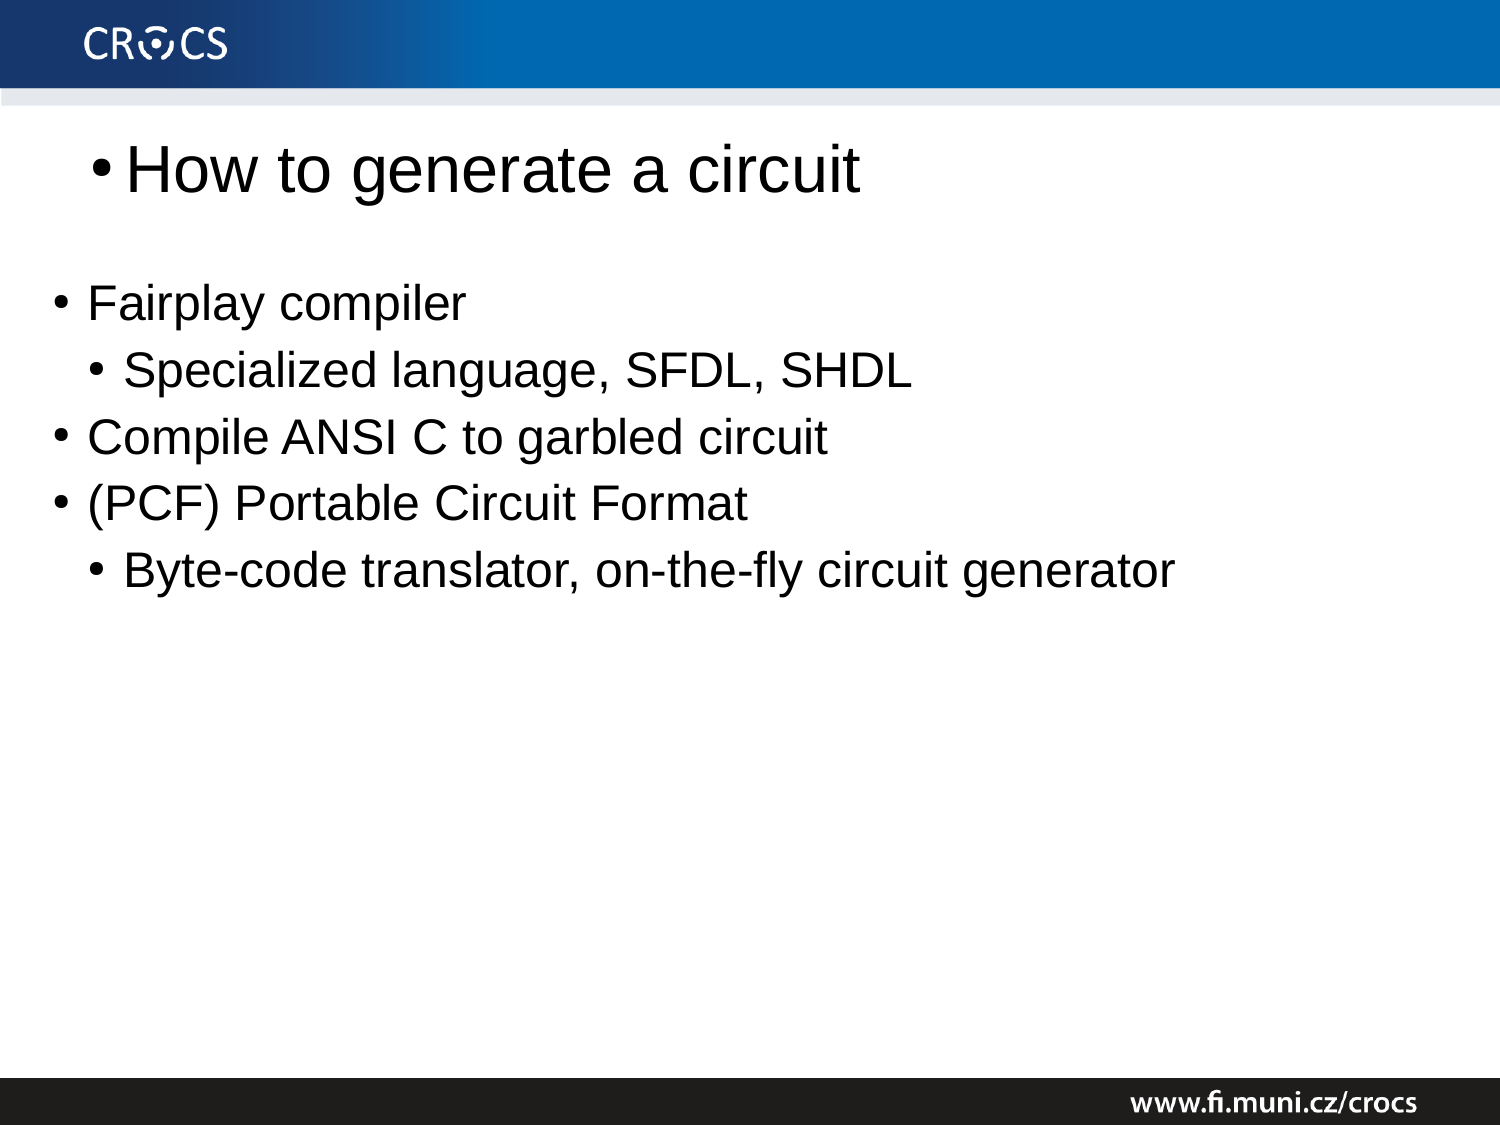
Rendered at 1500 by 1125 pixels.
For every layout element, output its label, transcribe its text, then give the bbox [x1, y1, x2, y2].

picture [0, 0, 1500, 1125]
text_box How to generate a circuit [75, 125, 1500, 215]
text_box Fairplay compiler Specialized language, SFDL, SHDL Compile ANSI C to garbled circuit (PCF) Portable Circuit Format Byte-code translator, on-the-fly circuit generator [37, 256, 1457, 595]
